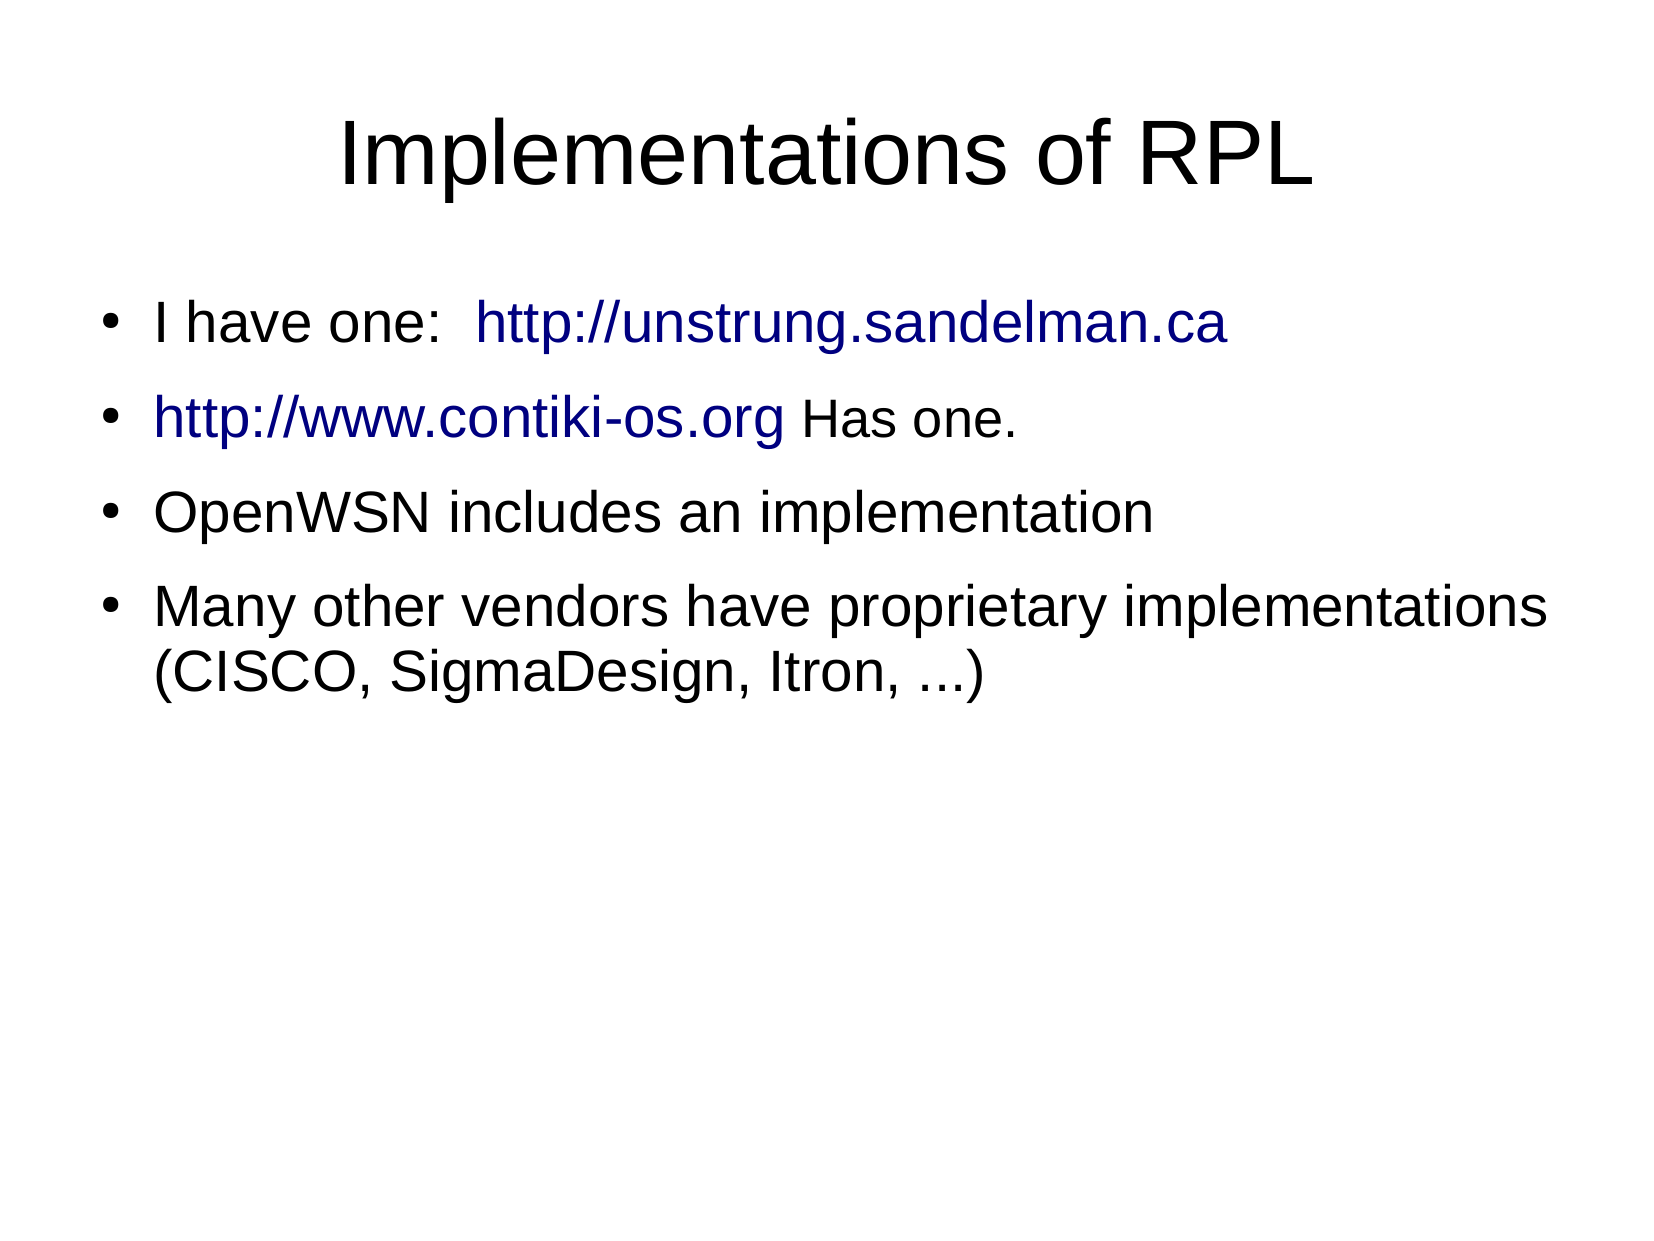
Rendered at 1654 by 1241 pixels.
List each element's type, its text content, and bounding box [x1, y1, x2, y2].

list I have one: http://unstrung.sandelman.ca http://www.contiki-os.org Has one. OpenWSN includes an implementation Many other vendors have proprietary implementations (CISCO, SigmaDesign, Itron, ...) [82, 290, 1571, 1010]
title Implementations of RPL [82, 49, 1571, 257]
